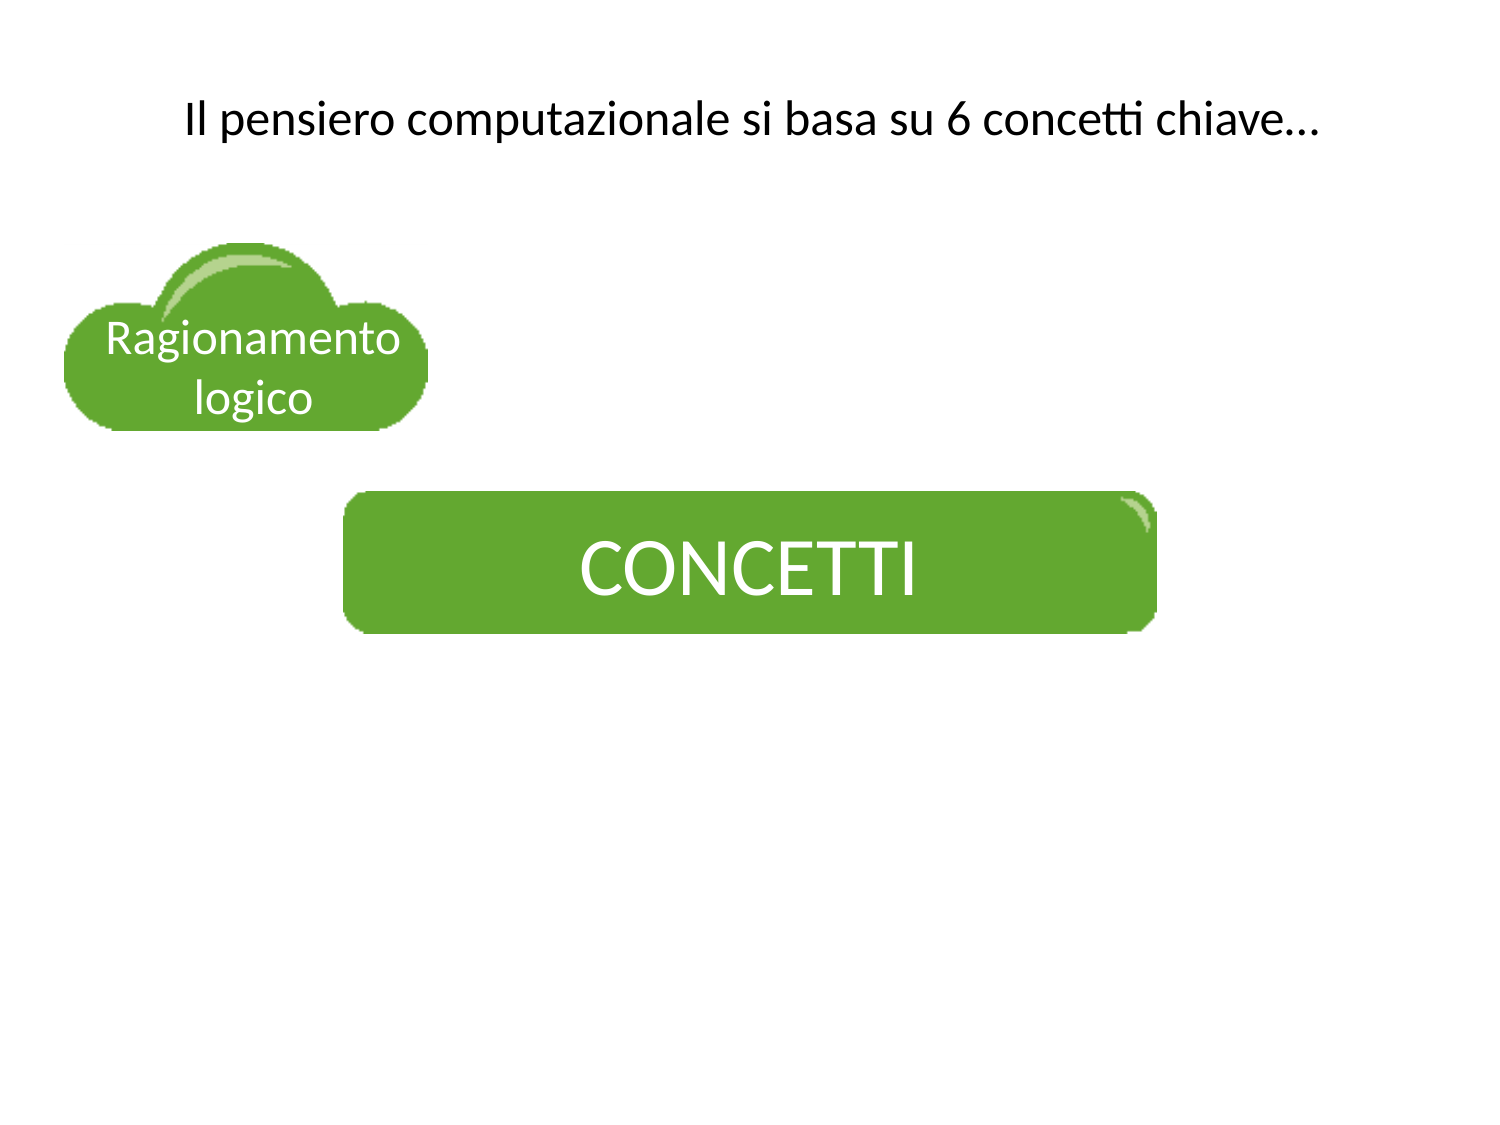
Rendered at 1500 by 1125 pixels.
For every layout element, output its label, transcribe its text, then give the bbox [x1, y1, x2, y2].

text_box CONCETTI [564, 504, 936, 620]
picture [64, 243, 428, 431]
list Il pensiero computazionale si basa su 6 concetti chiave… [76, 78, 1427, 190]
picture [343, 491, 1157, 634]
text_box Ragionamento logico [90, 296, 417, 432]
